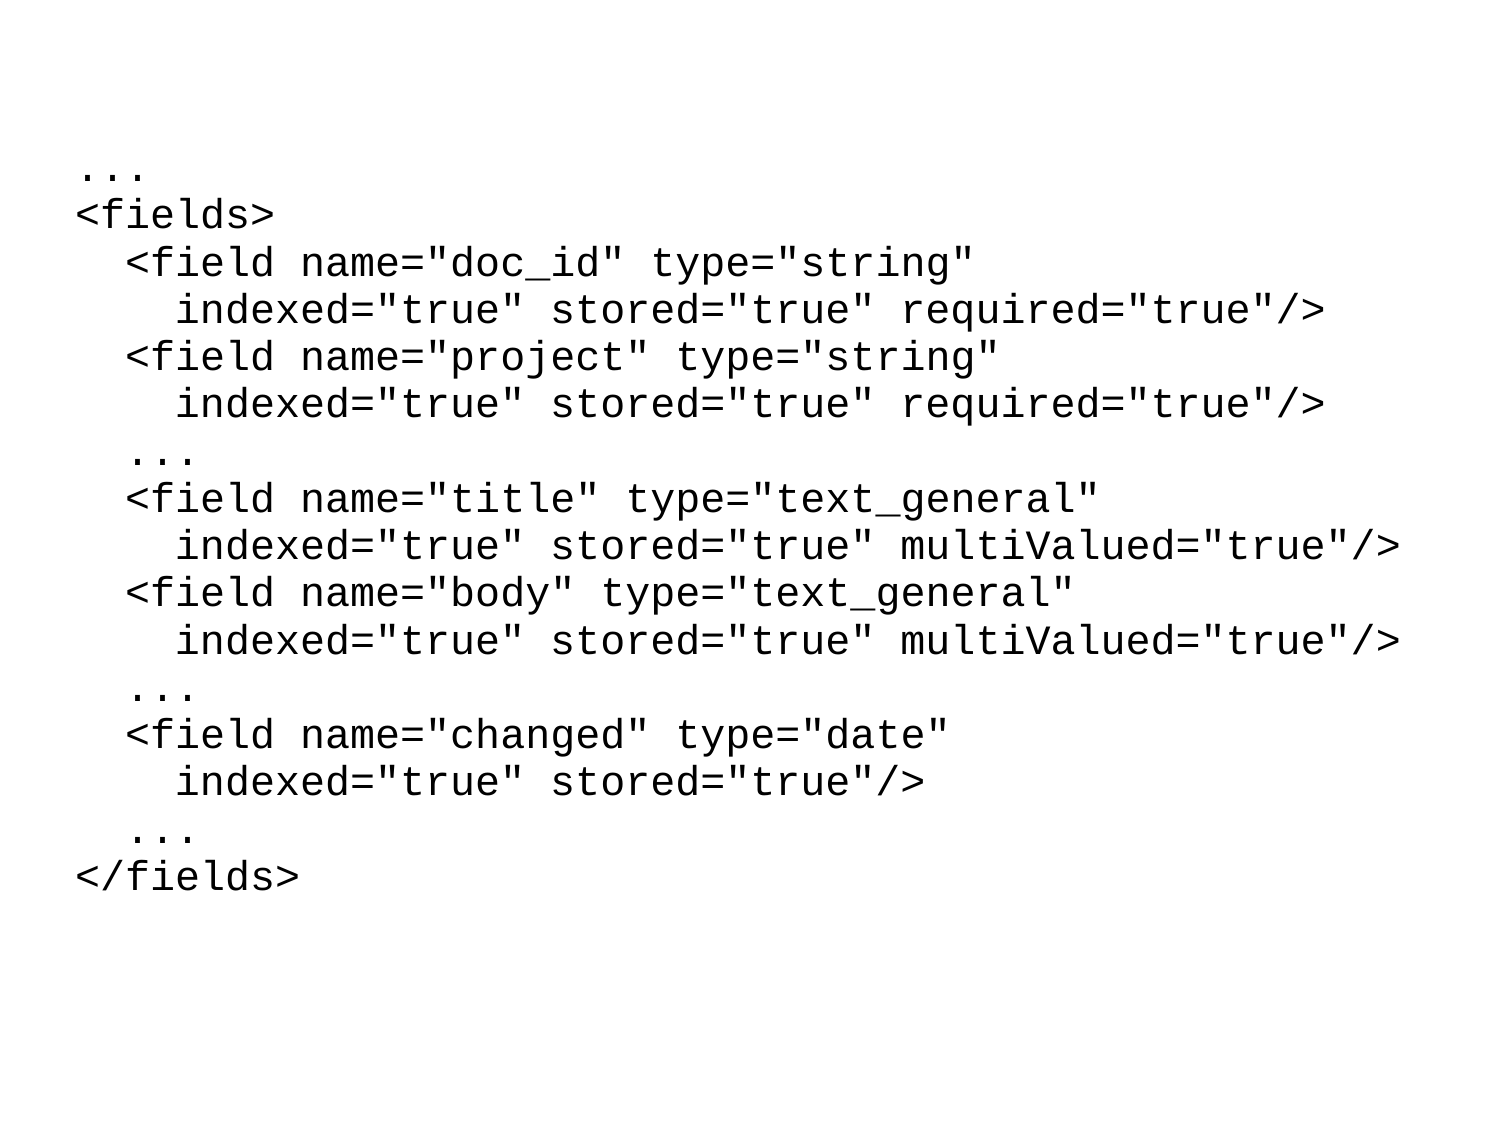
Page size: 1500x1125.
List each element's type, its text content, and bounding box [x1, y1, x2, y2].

subtitle ... <fields> <field name="doc_id" type="string" indexed="true" stored="true" required="true"/> <field name="project" type="string" indexed="true" stored="true" required="true"/> ... <field name="title" type="text_general" indexed="true" stored="true" multiValued="true"/> <field name="body" type="text_general" indexed="true" stored="true" multiValued="true"/> ... <field name="changed" type="date" indexed="true" stored="true"/> ... </fields> [75, 45, 1425, 1005]
